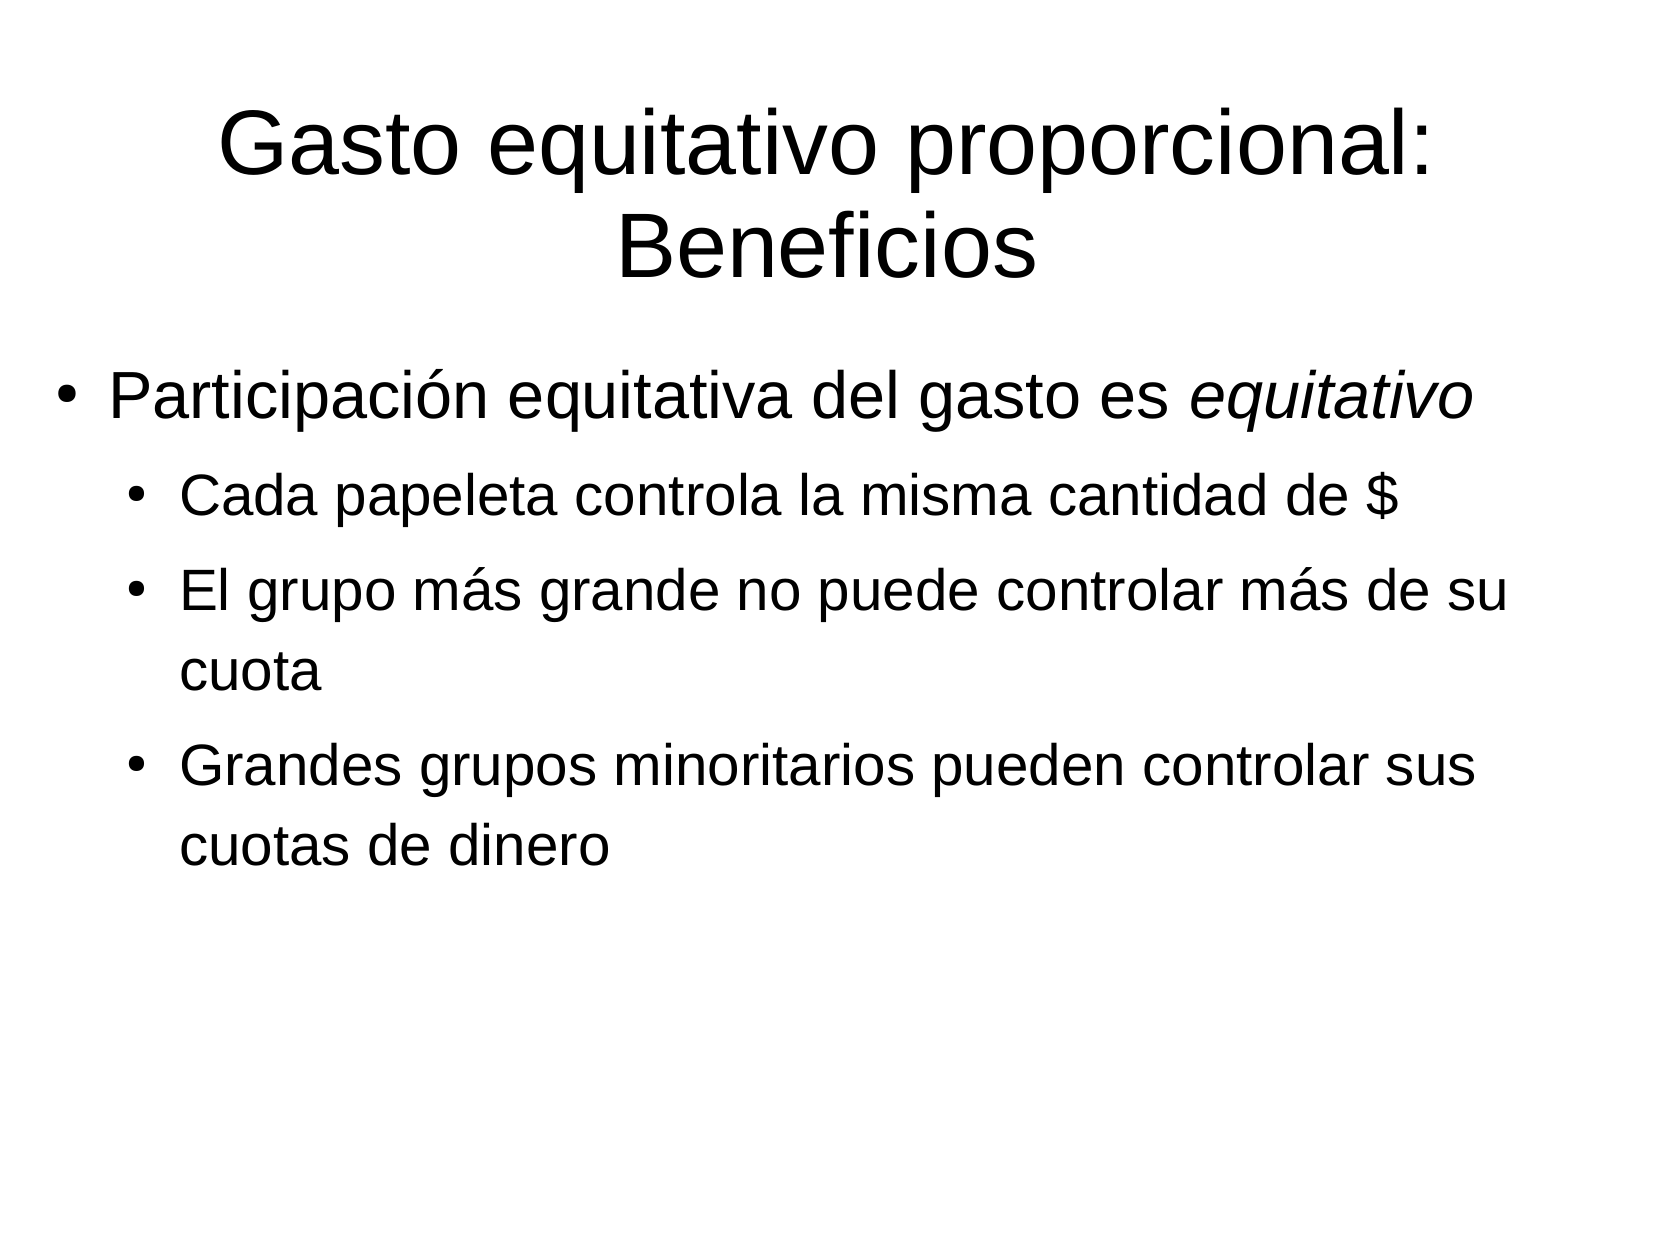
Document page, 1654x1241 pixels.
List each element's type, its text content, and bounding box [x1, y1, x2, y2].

list Participación equitativa del gasto es equitativo Cada papeleta controla la misma cantidad de $ El grupo más grande no puede controlar más de su cuota Grandes grupos minoritarios pueden controlar sus cuotas de dinero [37, 358, 1594, 1109]
title Gasto equitativo proporcional: Beneficios [82, 90, 1571, 298]
